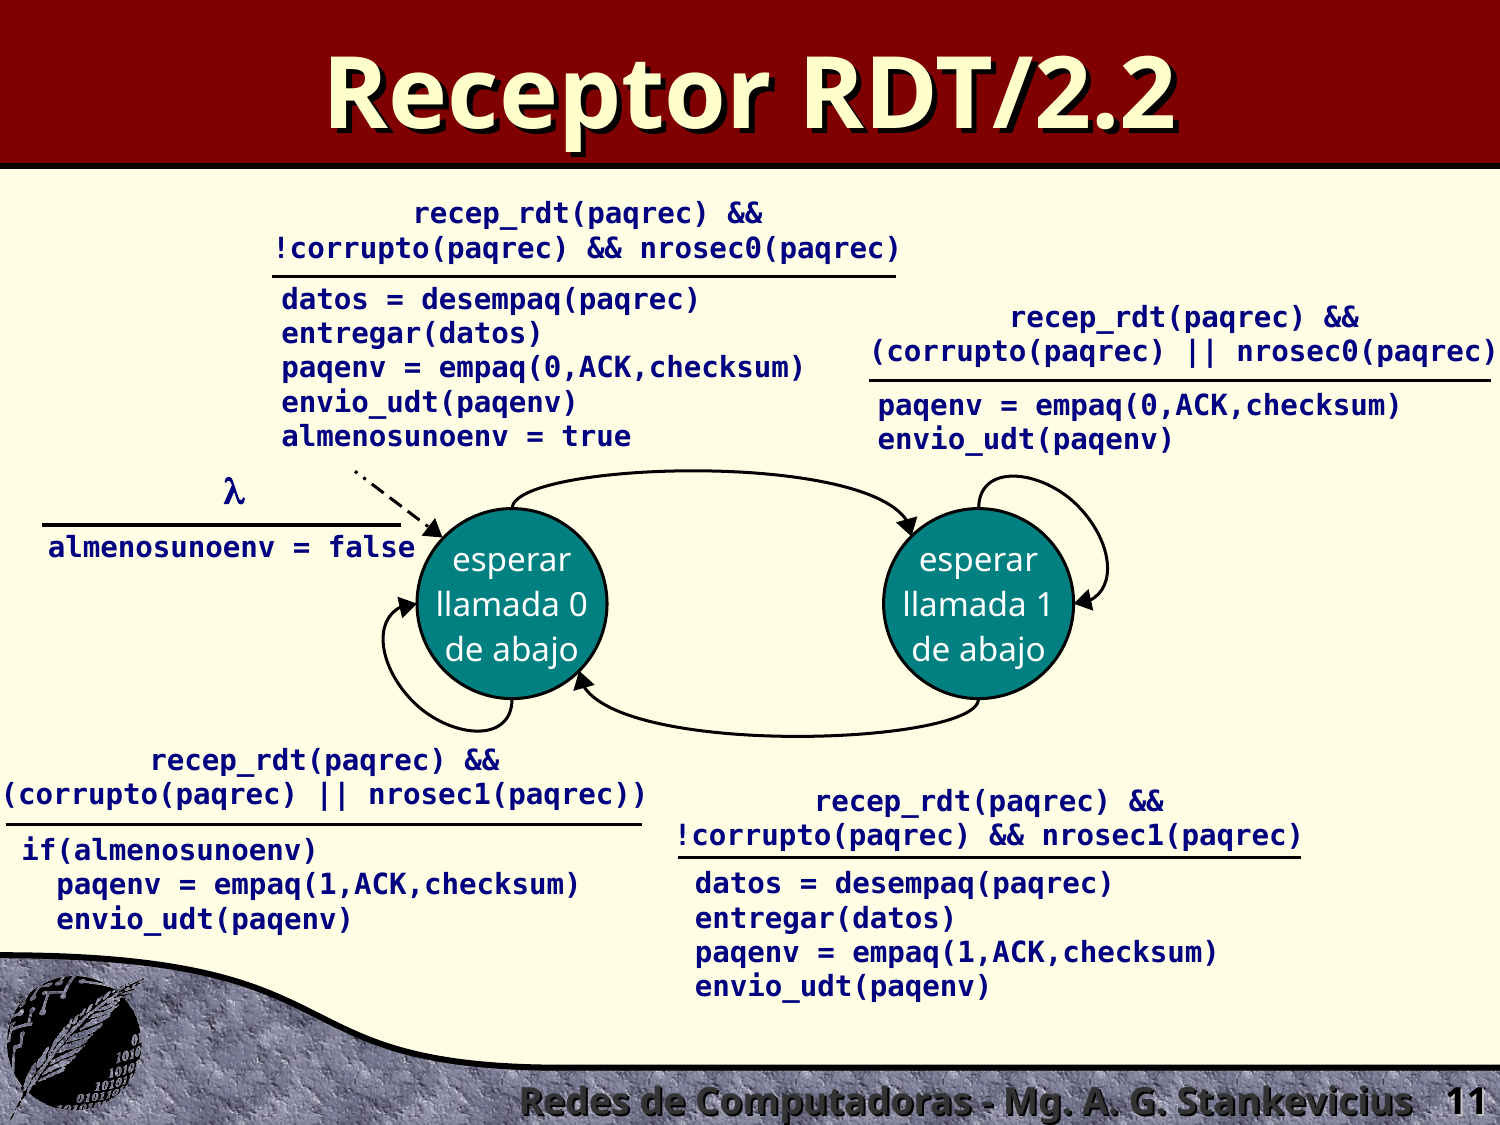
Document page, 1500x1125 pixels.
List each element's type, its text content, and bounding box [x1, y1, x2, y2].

text_box recep_rdt(paqrec) && (corrupto(paqrec) || nrosec0(paqrec) [853, 292, 1500, 376]
text_box  [209, 470, 261, 534]
text_box almenosunoenv = false [33, 522, 431, 572]
text_box paqenv = empaq(0,ACK,checksum) envio_udt(paqenv) [862, 380, 1418, 465]
text_box recep_rdt(paqrec) && !corrupto(paqrec) && nrosec0(paqrec) [257, 189, 918, 273]
picture [790, 1100, 795, 1110]
text_box esperar llamada 0 de abajo [416, 508, 608, 699]
text_box recep_rdt(paqrec) && (corrupto(paqrec) || nrosec1(paqrec)) [0, 735, 664, 819]
text_box recep_rdt(paqrec) && !corrupto(paqrec) && nrosec1(paqrec) [659, 776, 1319, 861]
picture [1047, 1100, 1054, 1110]
text_box datos = desempaq(paqrec) entregar(datos) paqenv = empaq(0,ACK,checksum) envio_udt(paqenv) almenosunoenv = true [266, 274, 822, 461]
text_box if(almenosunoenv) paqenv = empaq(1,ACK,checksum) envio_udt(paqenv) [6, 826, 597, 944]
text_box datos = desempaq(paqrec) entregar(datos) paqenv = empaq(1,ACK,checksum) envio_udt(paqenv) [679, 861, 1235, 1012]
text_box esperar llamada 1 de abajo [883, 508, 1074, 699]
picture [0, 959, 1500, 1125]
title Receptor RDT/2.2 [15, 5, 1485, 160]
